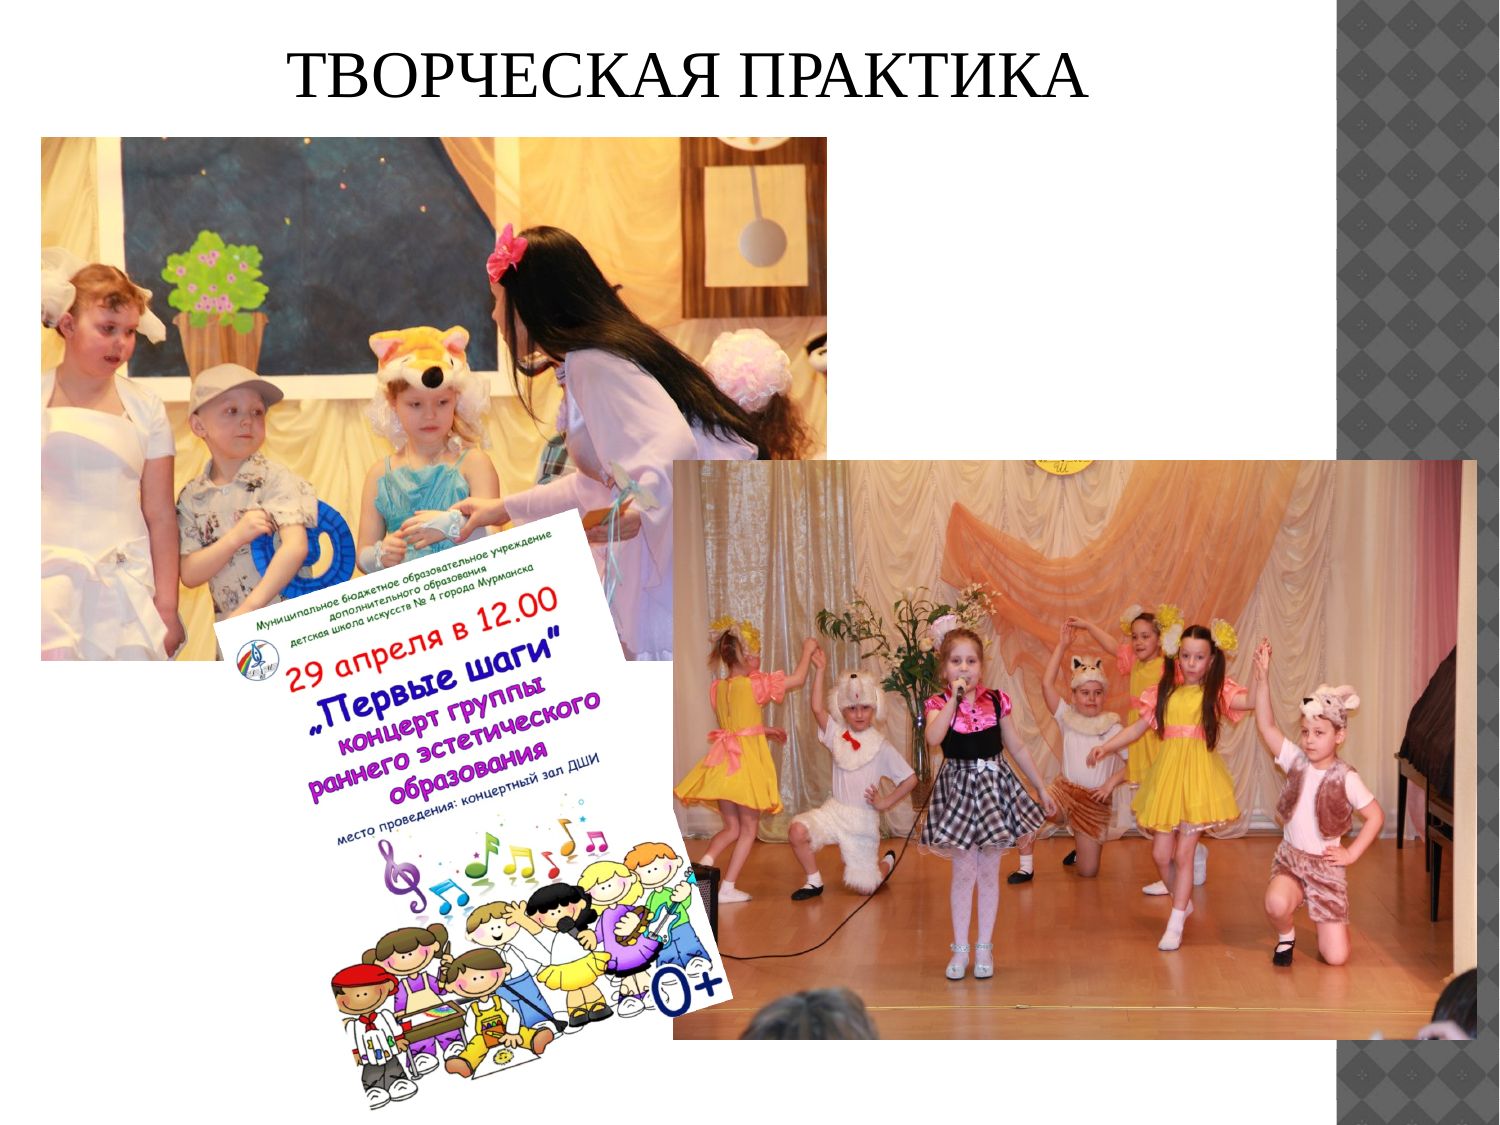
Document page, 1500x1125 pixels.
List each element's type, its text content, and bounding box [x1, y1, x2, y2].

picture [41, 0, 1500, 1125]
title ТВОРЧЕСКАЯ ПРАКТИКА [94, 23, 1282, 97]
